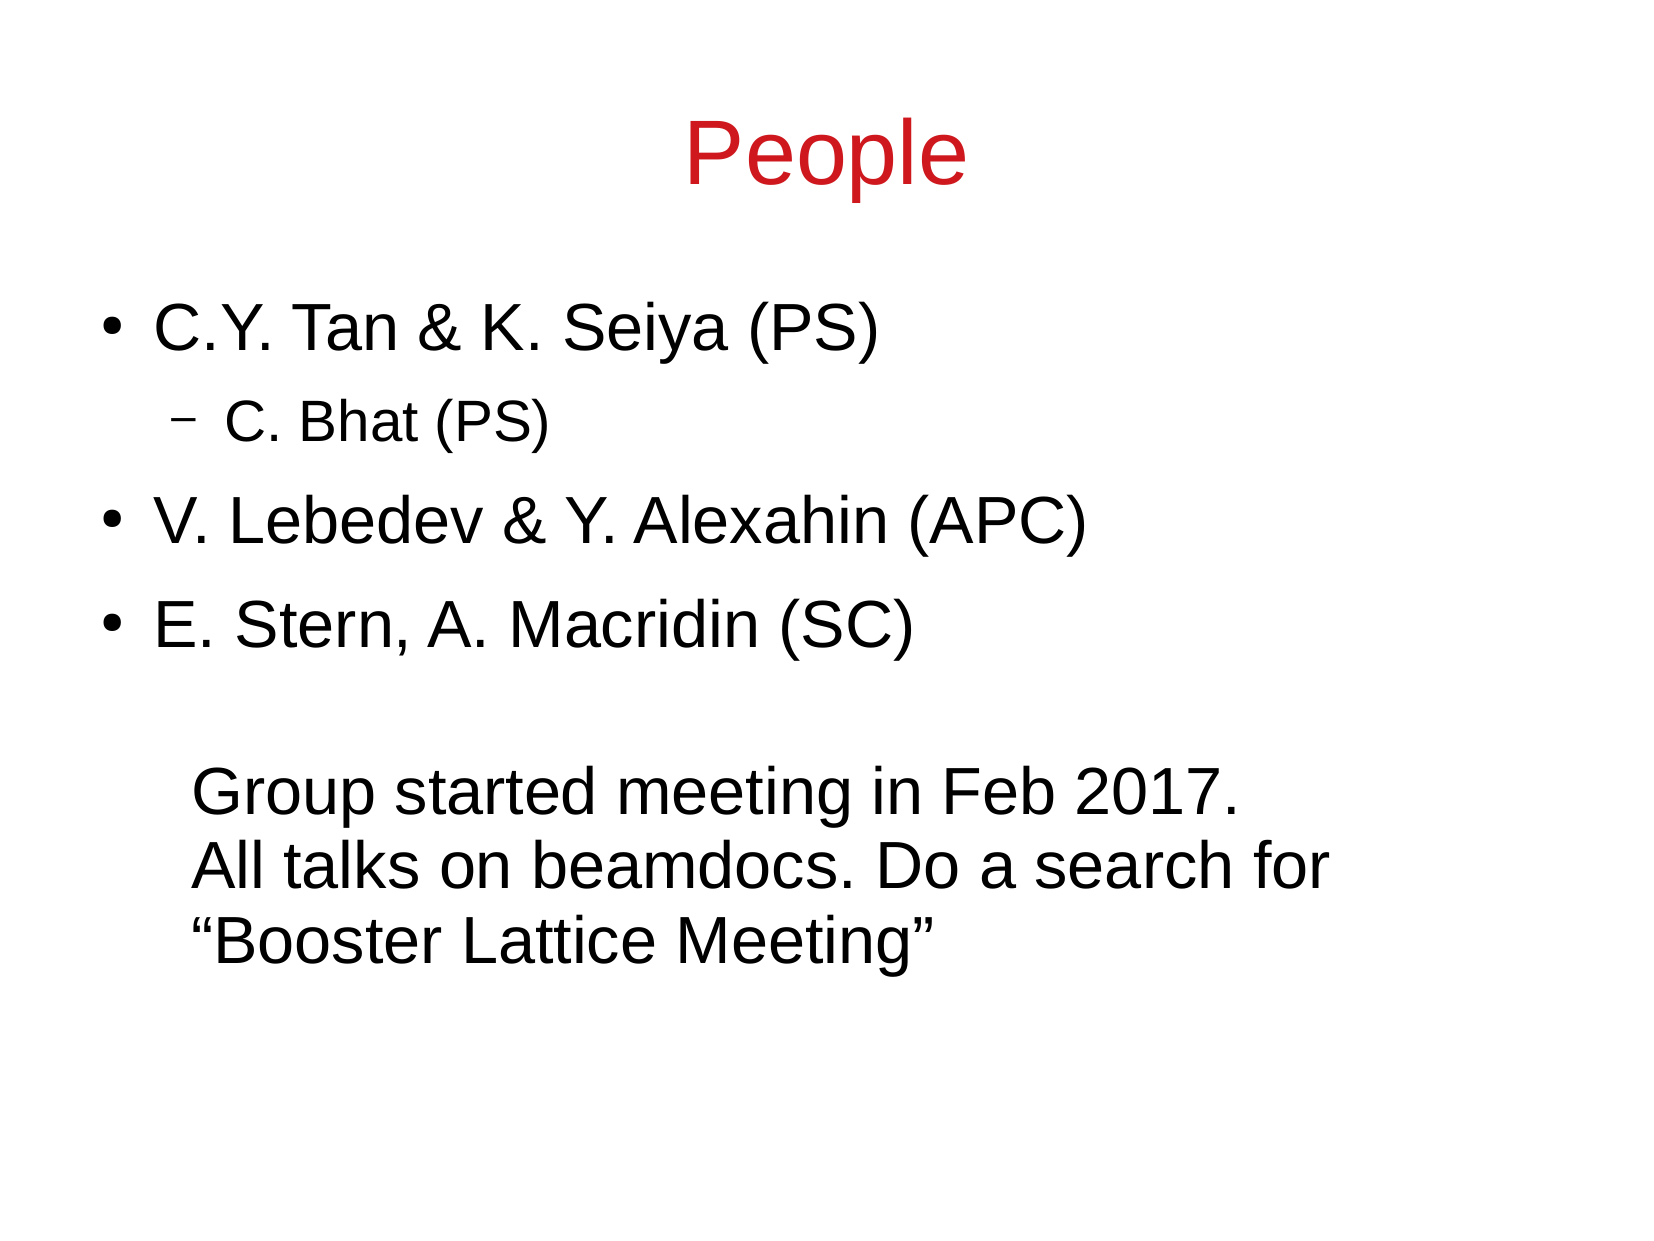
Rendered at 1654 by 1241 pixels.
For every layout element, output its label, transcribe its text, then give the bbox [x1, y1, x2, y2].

text_box Group started meeting in Feb 2017. All talks on beamdocs. Do a search for “Booster Lattice Meeting” [176, 746, 1426, 984]
list C.Y. Tan & K. Seiya (PS) C. Bhat (PS) V. Lebedev & Y. Alexahin (APC) E. Stern, A. Macridin (SC) [82, 290, 1571, 1010]
title People [82, 49, 1571, 257]
